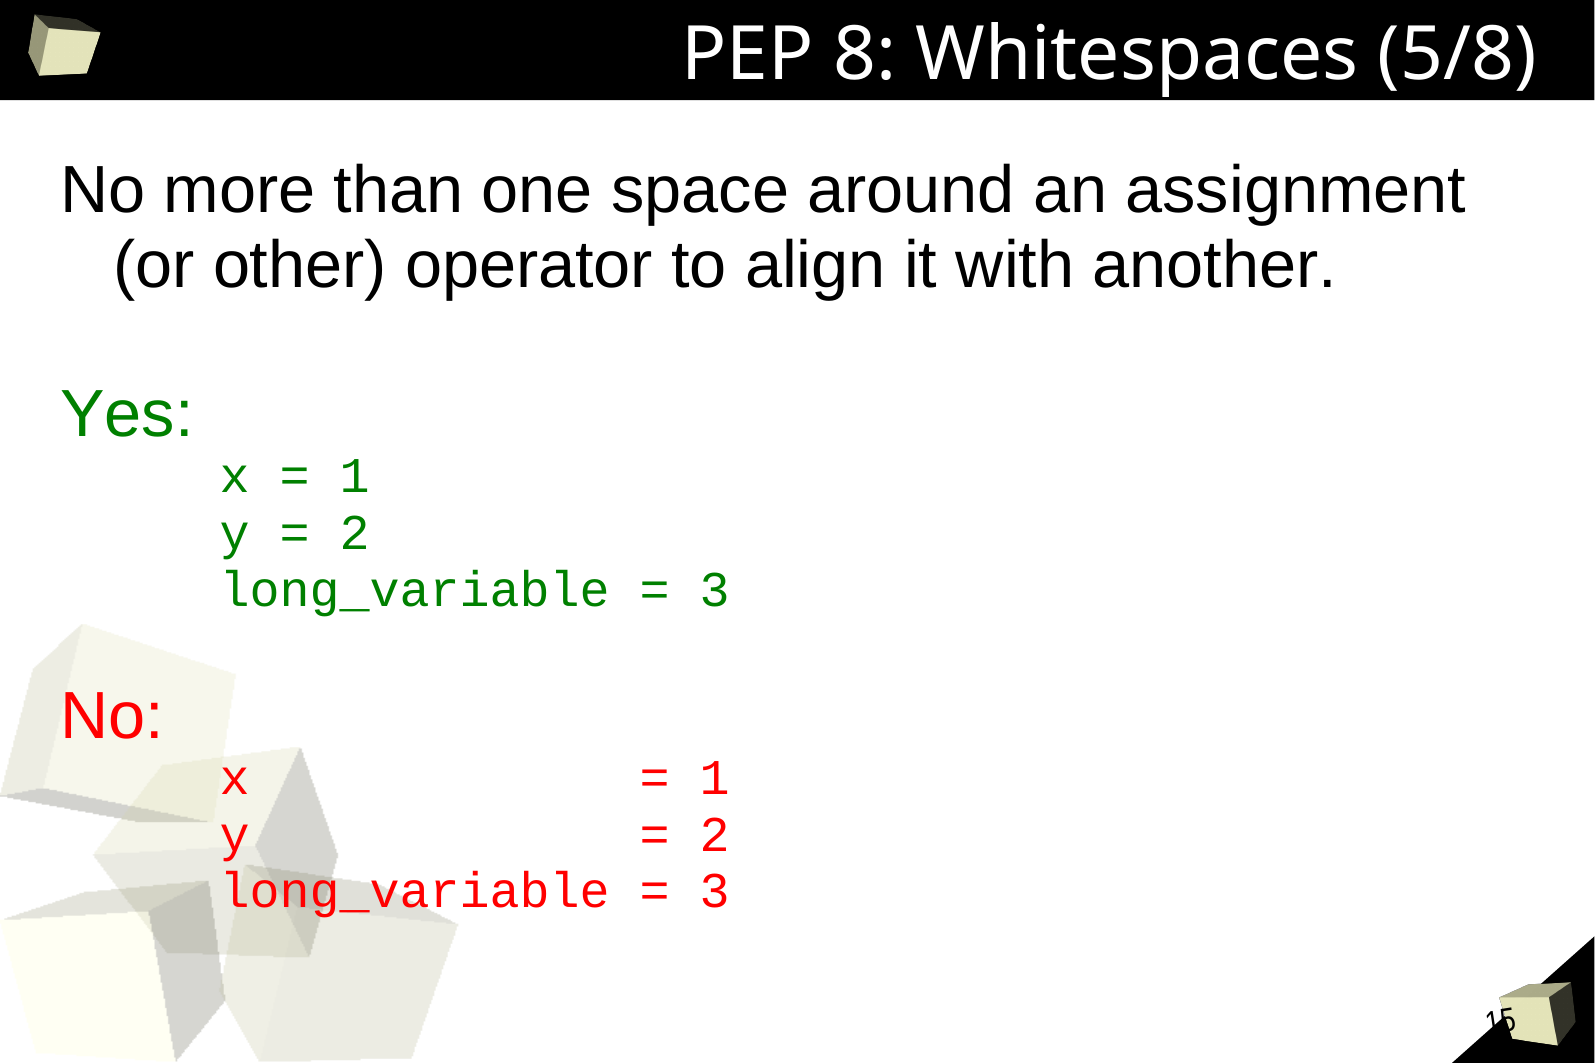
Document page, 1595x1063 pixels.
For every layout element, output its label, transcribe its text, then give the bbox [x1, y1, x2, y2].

title PEP 8: Whitespaces (5/8) [113, 0, 1538, 104]
picture [0, 623, 460, 1063]
list No more than one space around an assignment (or other) operator to align it with another. Yes: x = 1 y = 2 long_variable = 3 No: x = 1 y = 2 long_variable = 3 [42, 151, 1554, 1041]
